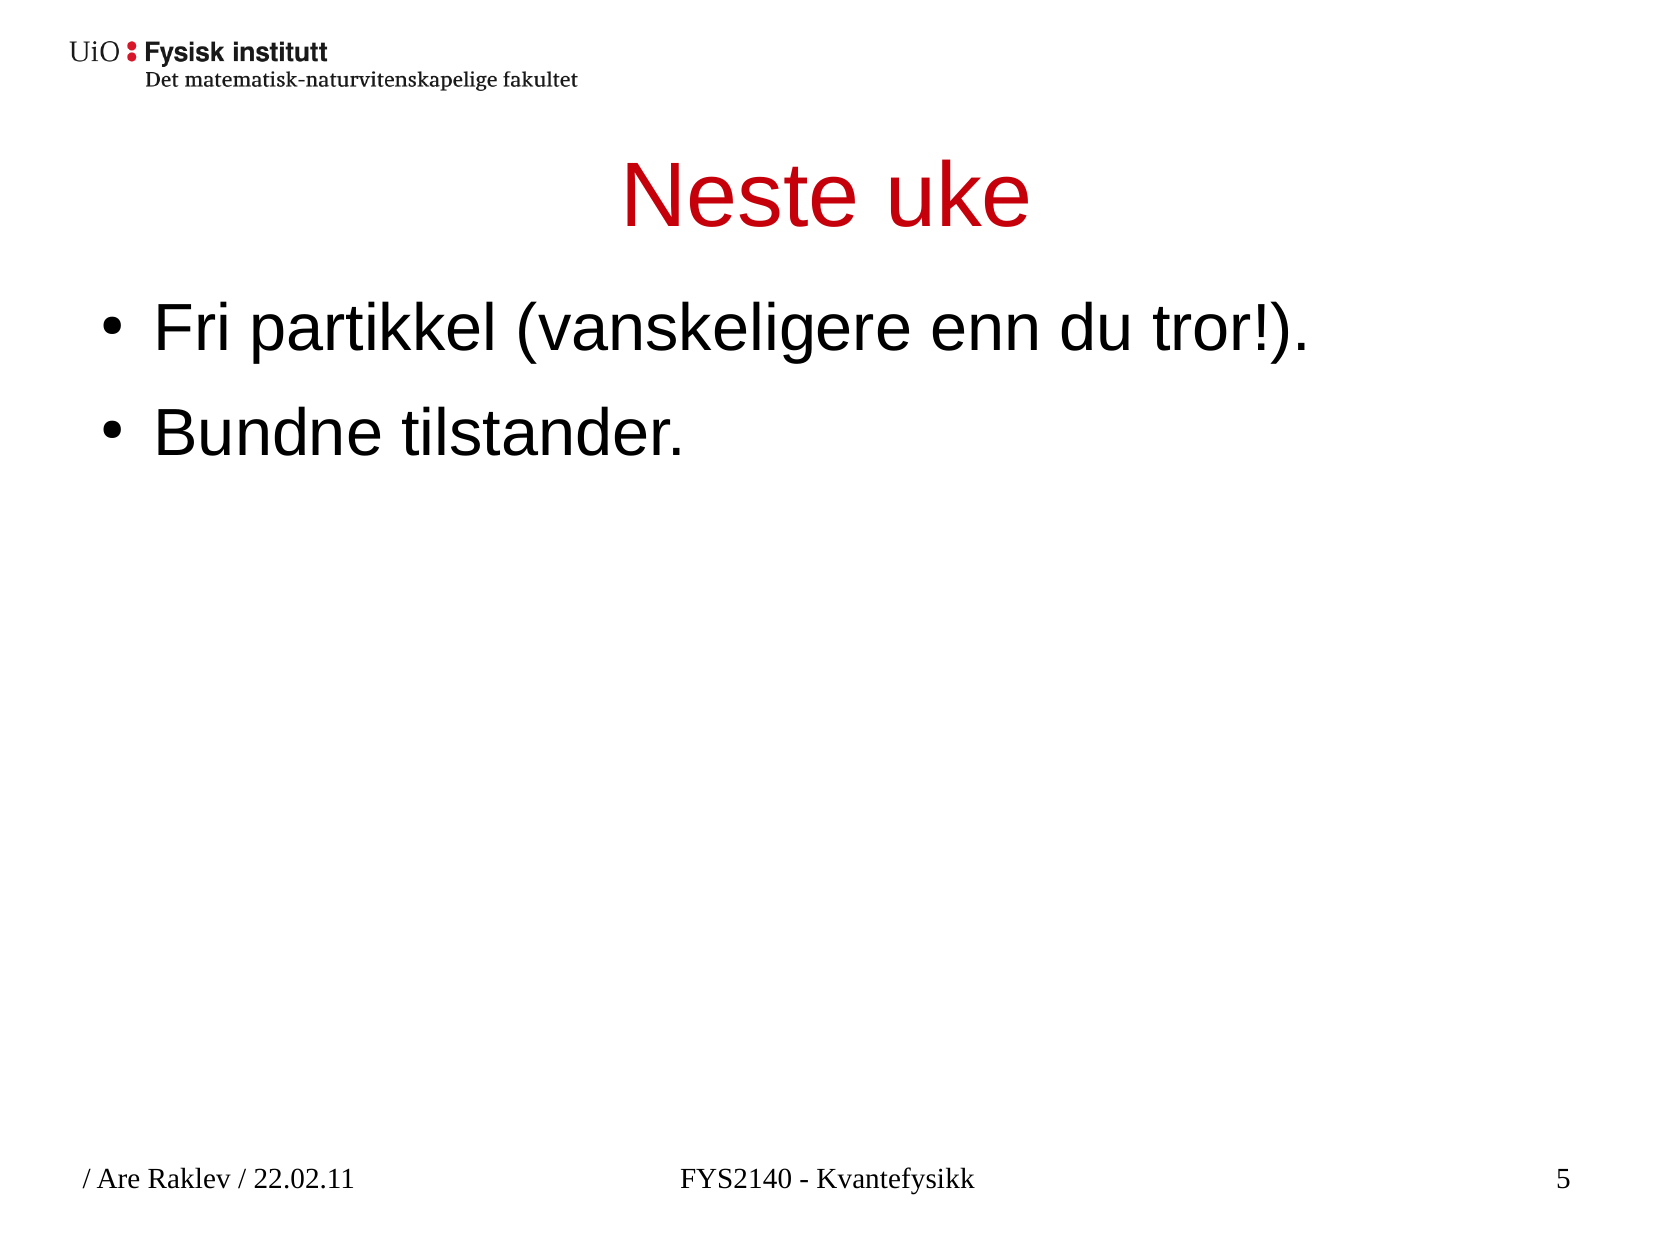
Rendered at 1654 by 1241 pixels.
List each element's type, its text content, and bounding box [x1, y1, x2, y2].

picture [68, 37, 581, 93]
title Neste uke [82, 90, 1571, 290]
list Fri partikkel (vanskeligere enn du tror!). Bundne tilstander. [82, 290, 1576, 1094]
